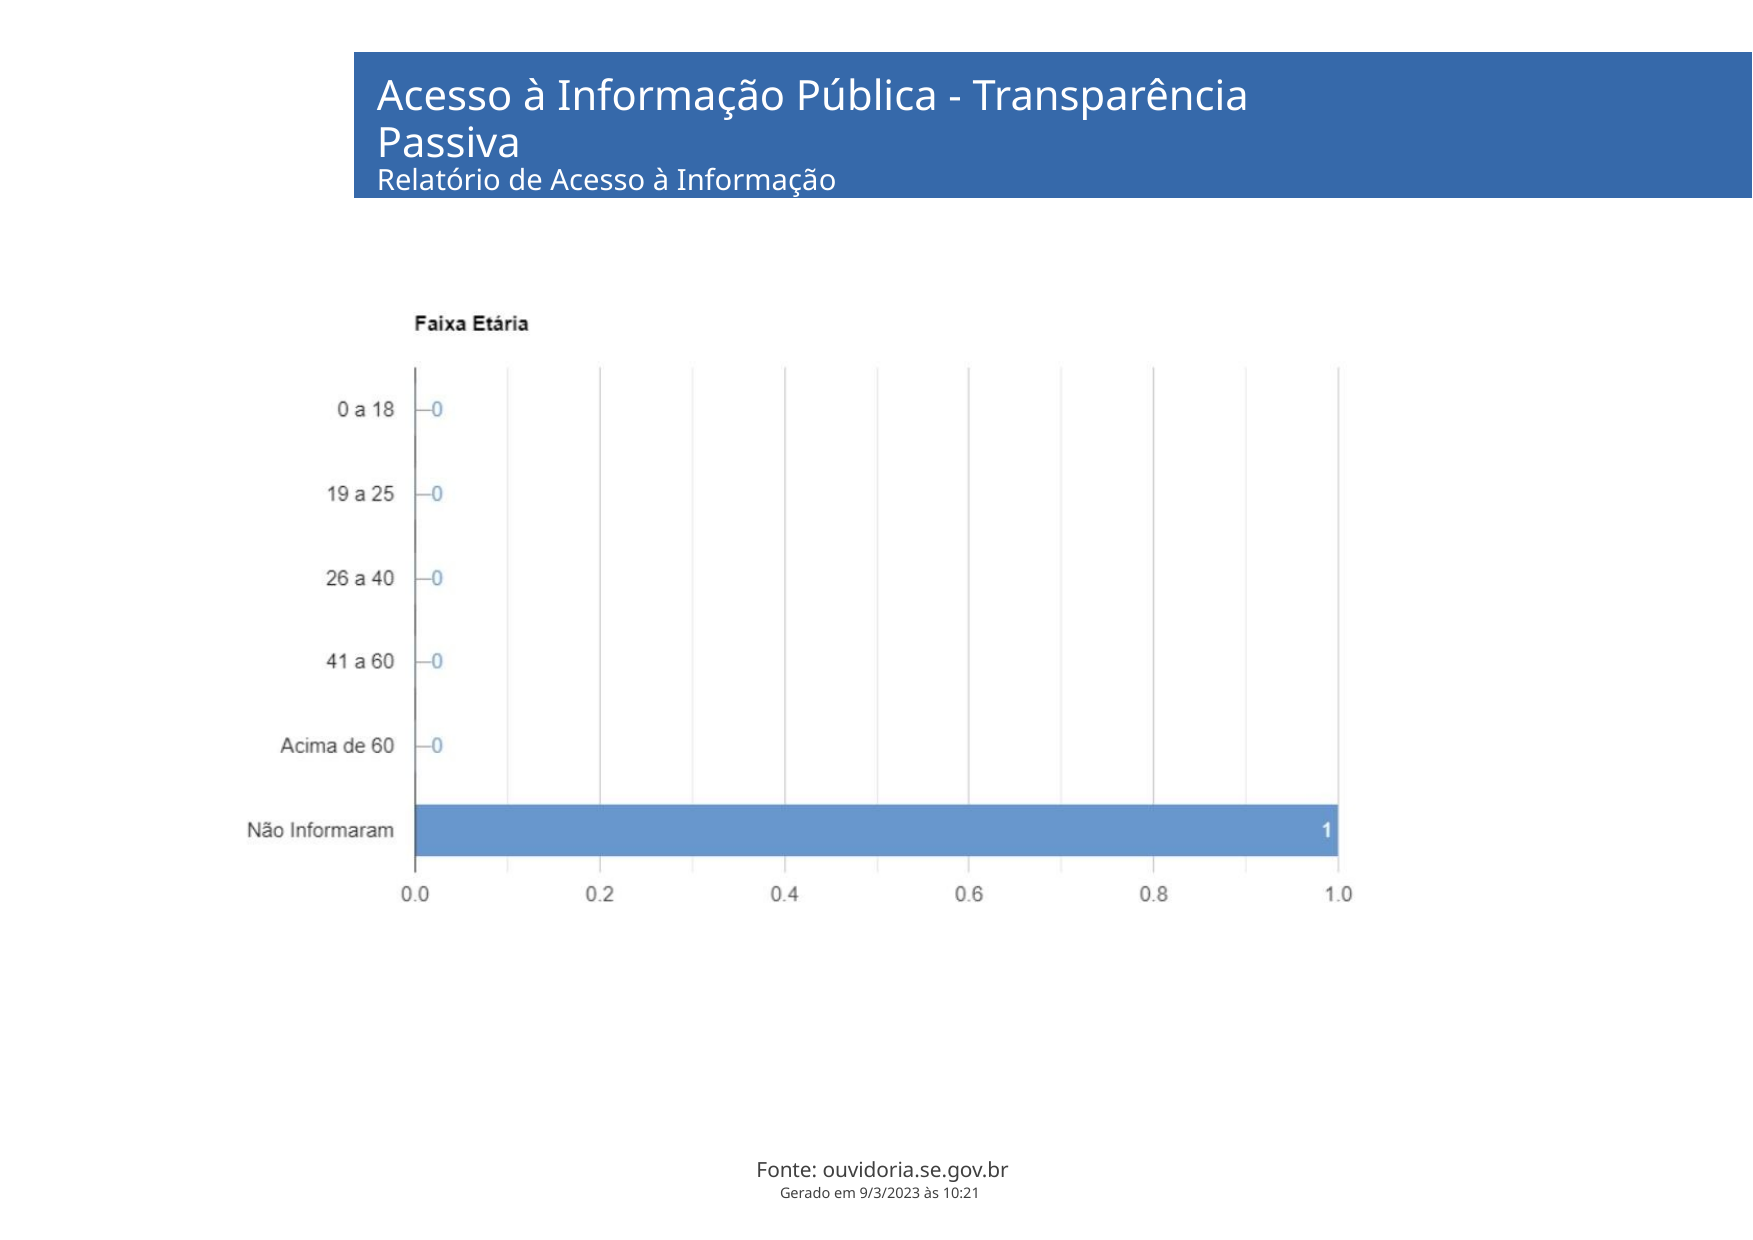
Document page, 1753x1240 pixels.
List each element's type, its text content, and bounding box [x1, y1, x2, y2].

text_box Gerado em 9/3/2023 às 10:21 [780, 1184, 999, 1202]
text_box [354, 52, 1752, 198]
text_box Acesso à Informação Pública - Transparência Passiva Relatório de Acesso à Informação SETURFevereiro a Fevereiro de 2023 [376, 72, 1403, 228]
text_box [155, 211, 1599, 1028]
text_box Fonte: ouvidoria.se.gov.br [756, 1158, 1023, 1182]
